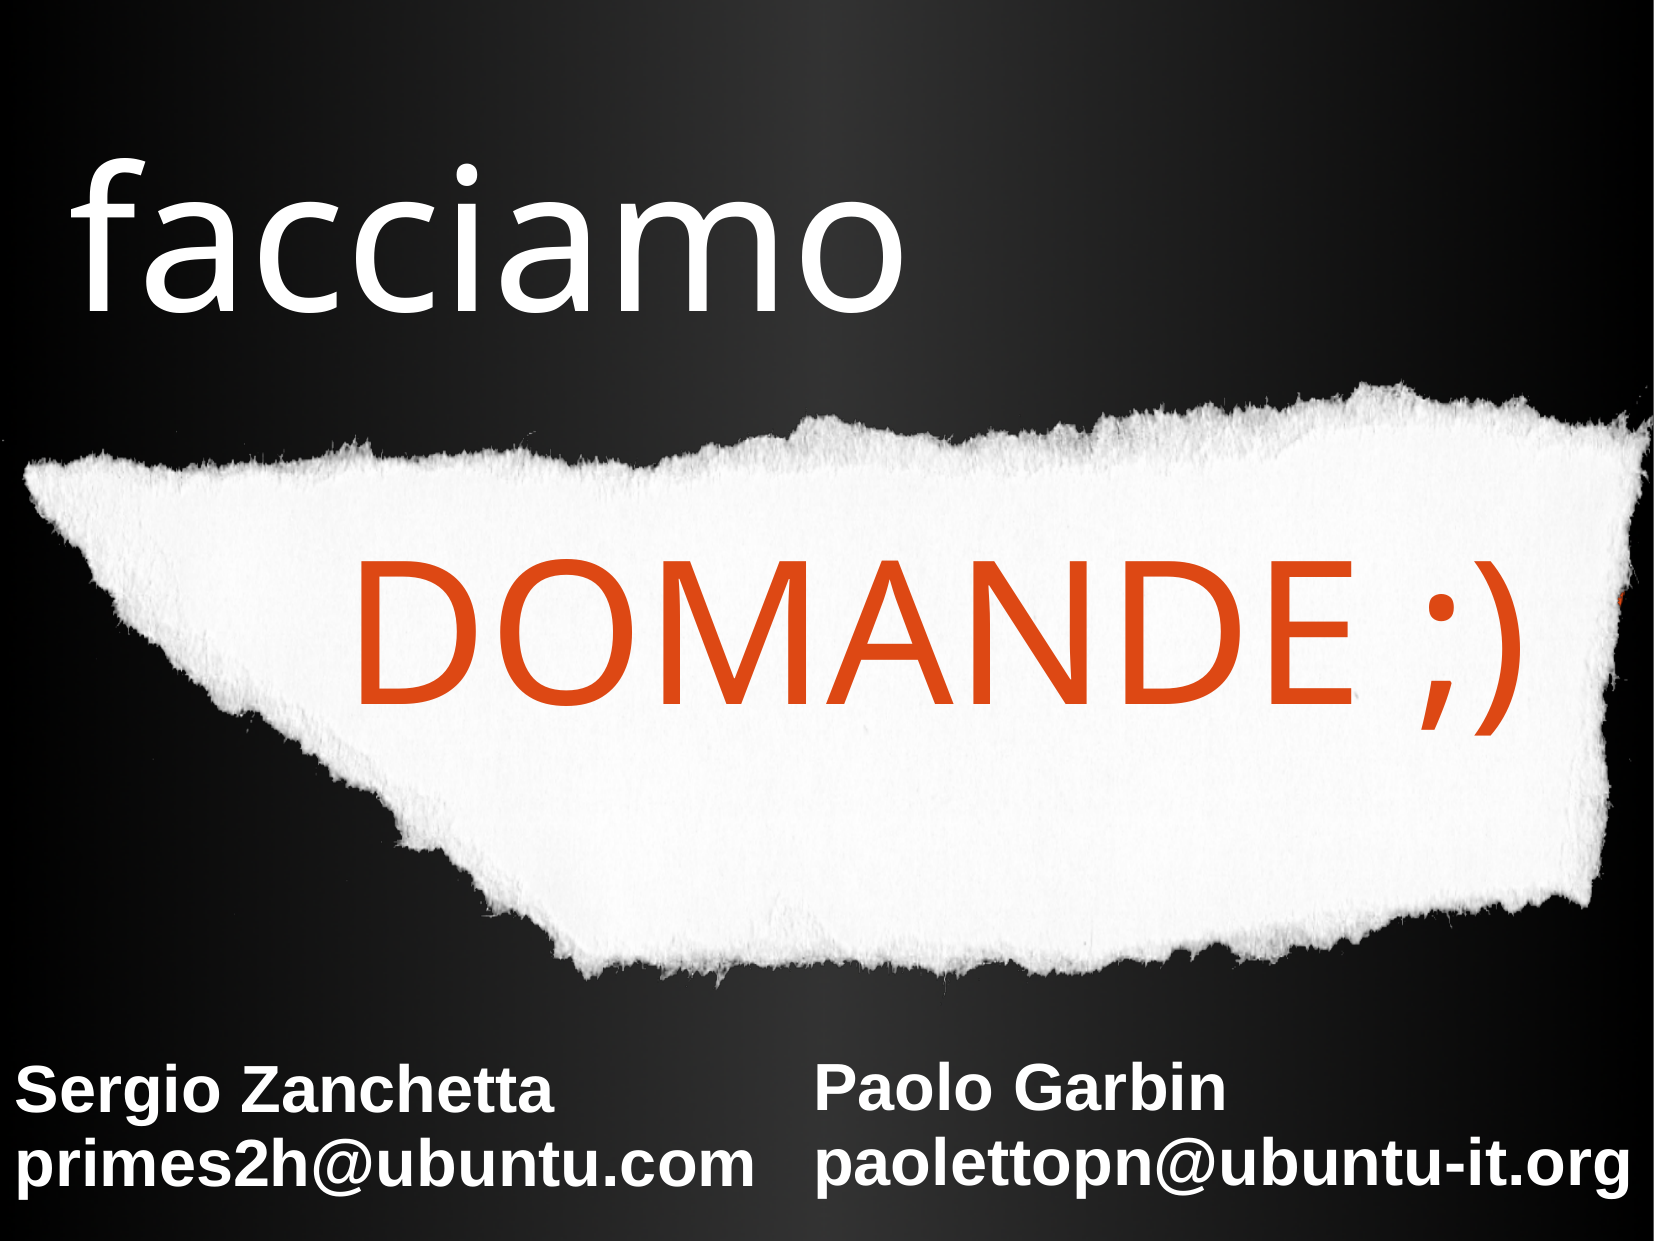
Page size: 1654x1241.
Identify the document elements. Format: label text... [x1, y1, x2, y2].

text_box facciamo [53, 90, 903, 330]
text_box DOMANDE ;) [264, 483, 1544, 791]
picture [0, 0, 1654, 1241]
text_box Paolo Garbin paolettopn@ubuntu-it.org [798, 1042, 1654, 1207]
text_box Sergio Zanchetta primes2h@ubuntu.com [0, 1044, 777, 1209]
